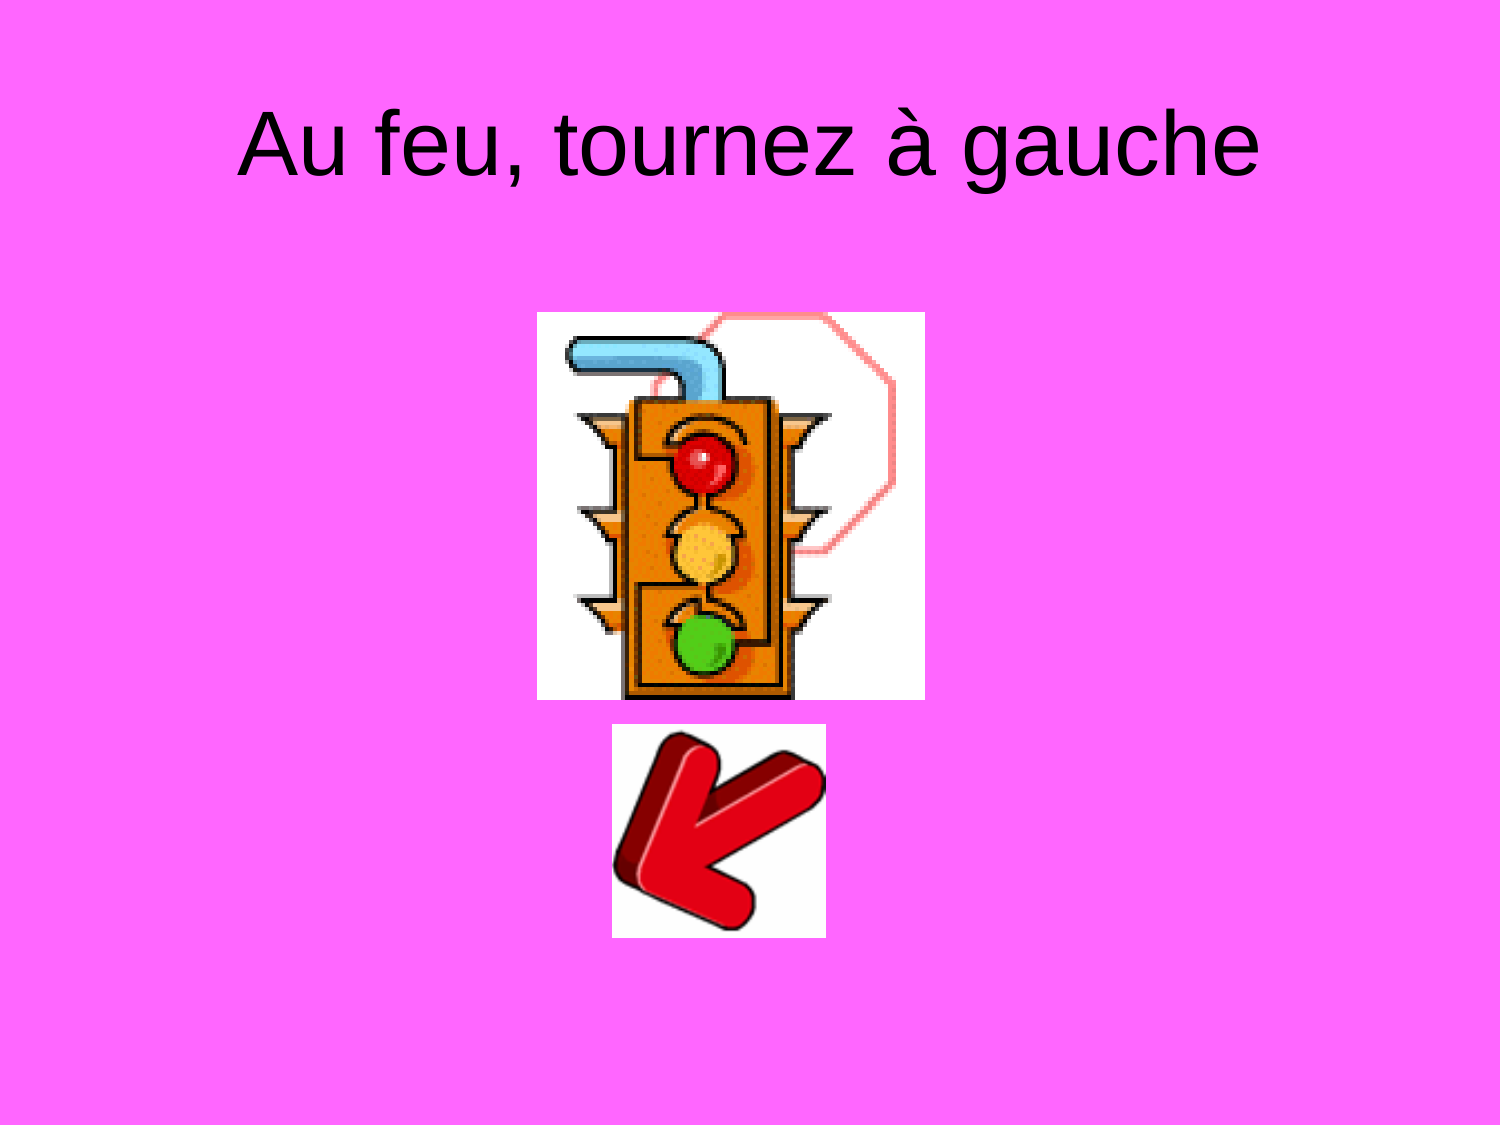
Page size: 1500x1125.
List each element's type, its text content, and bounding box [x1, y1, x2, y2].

picture [537, 312, 925, 700]
title Au feu, tournez à gauche [75, 45, 1426, 233]
picture [612, 724, 826, 938]
